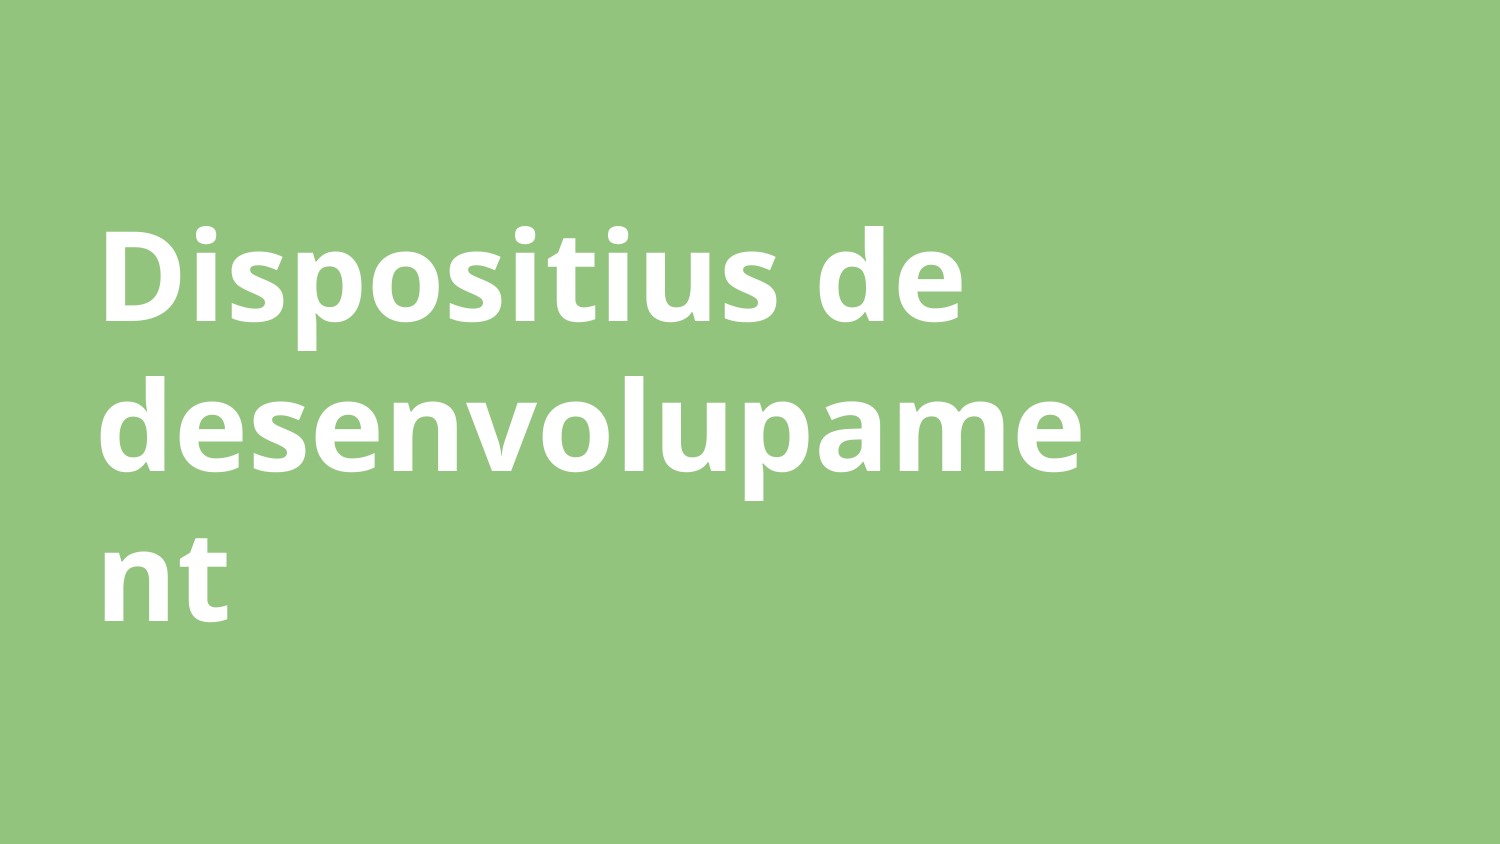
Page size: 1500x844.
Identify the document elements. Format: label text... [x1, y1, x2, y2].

title Dispositius de desenvolupament [80, 86, 1158, 758]
